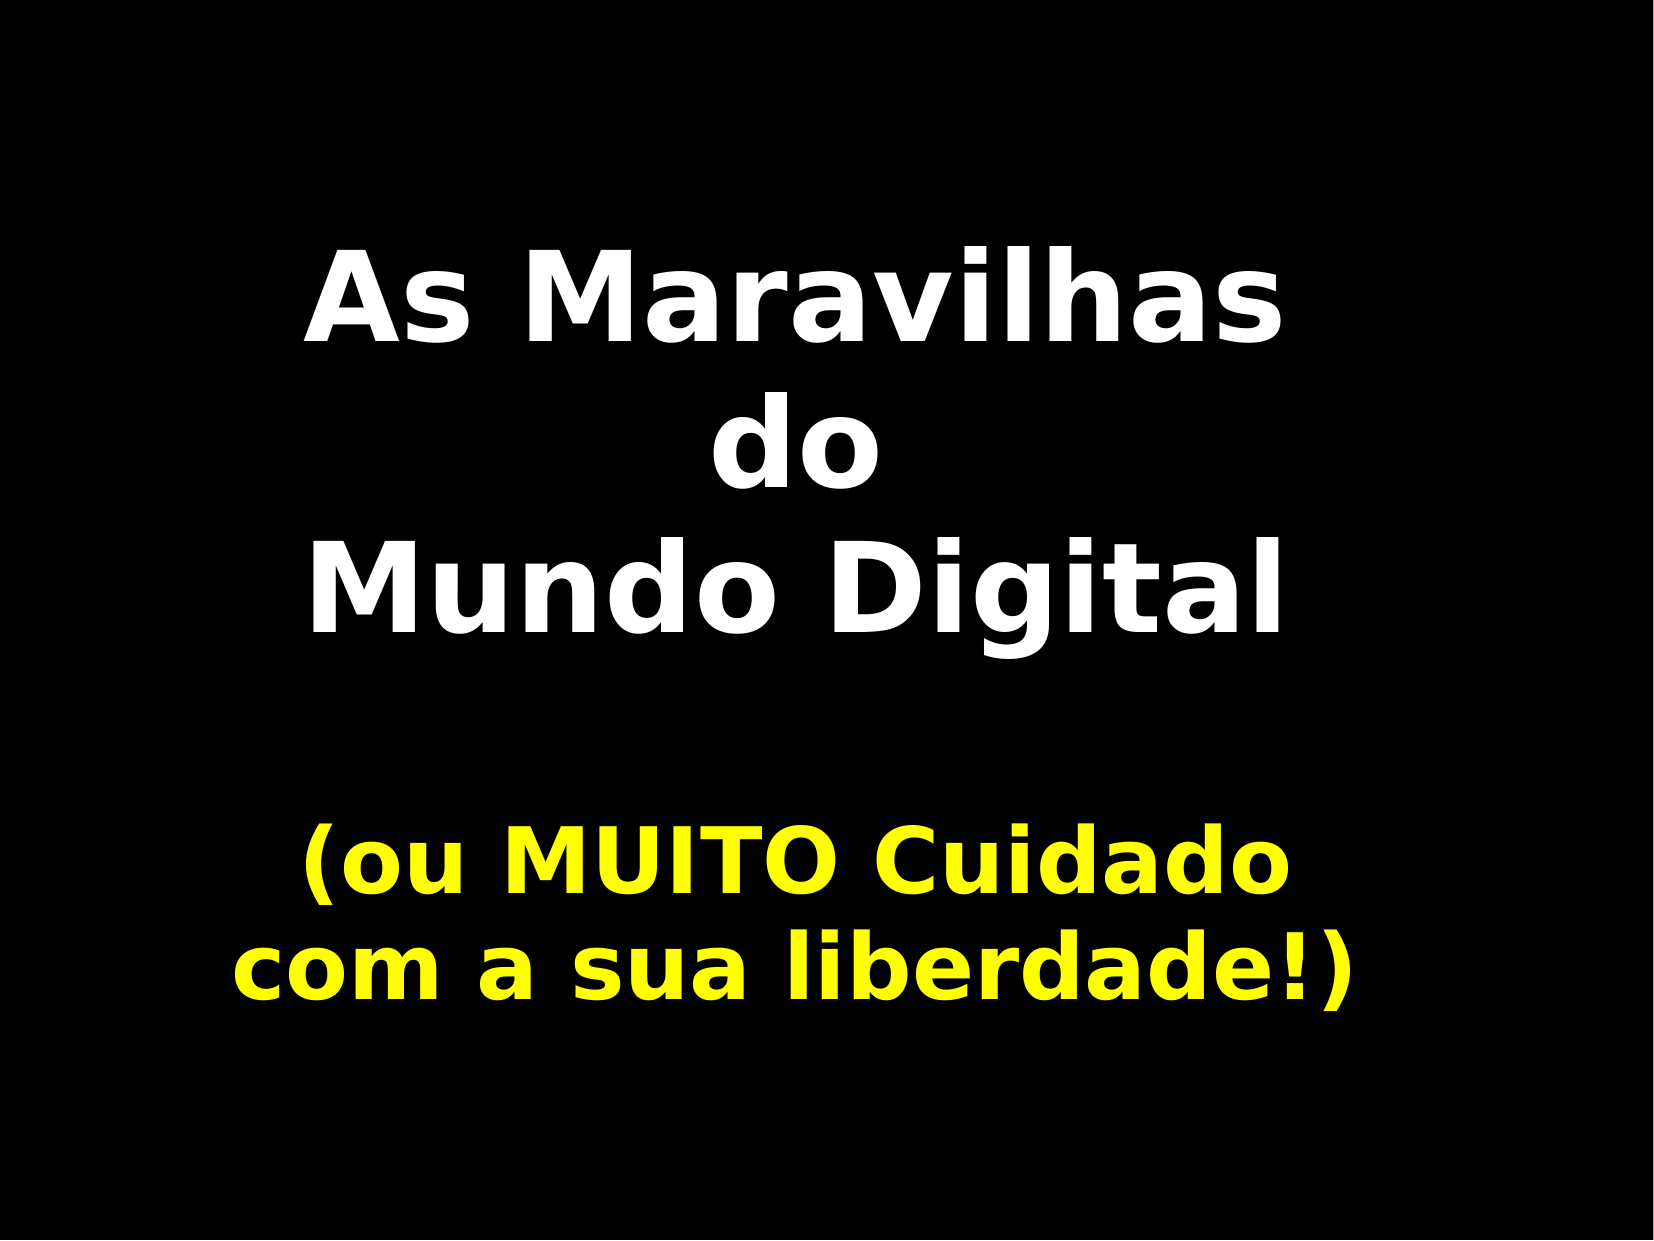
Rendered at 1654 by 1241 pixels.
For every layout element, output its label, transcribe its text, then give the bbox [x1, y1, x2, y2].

title As Maravilhas do Mundo Digital (ou MUITO Cuidado com a sua liberdade!) [225, 138, 1367, 1110]
